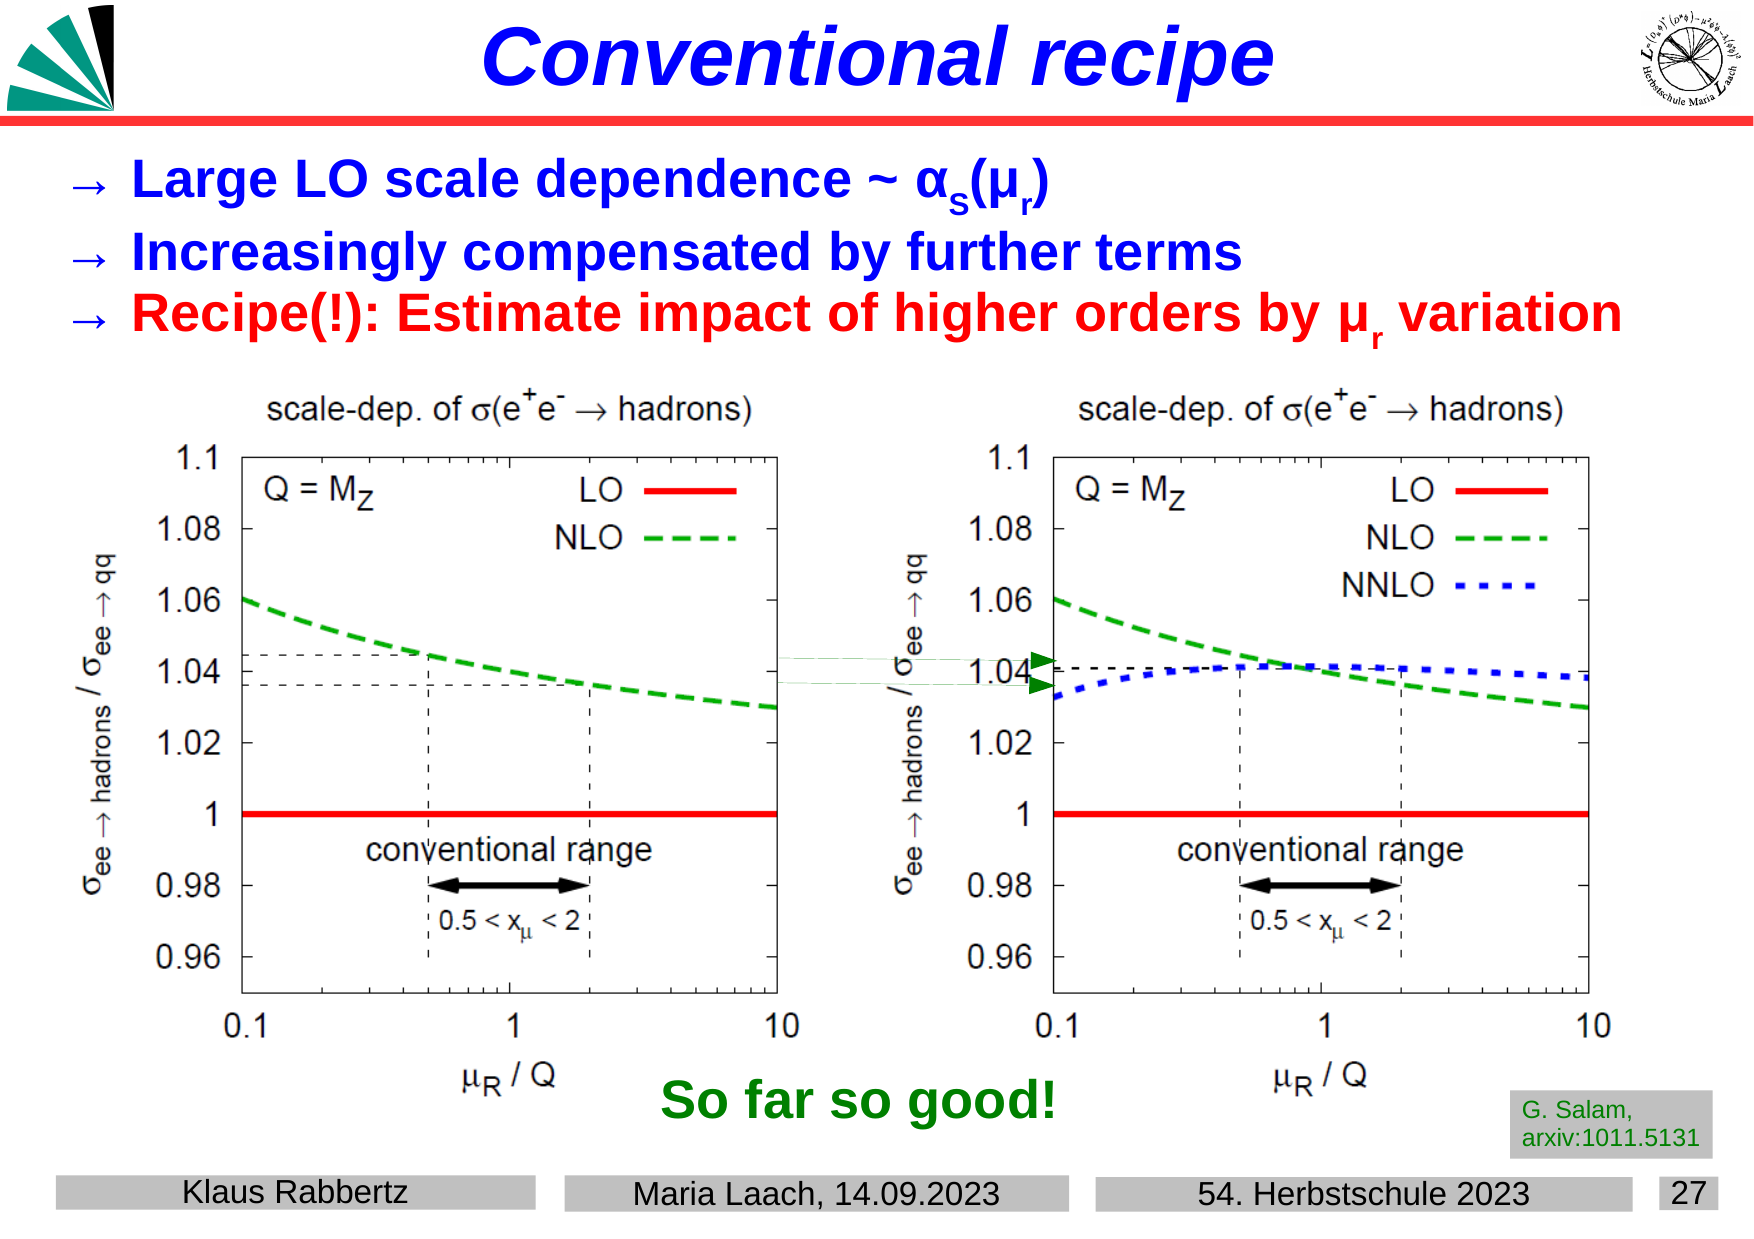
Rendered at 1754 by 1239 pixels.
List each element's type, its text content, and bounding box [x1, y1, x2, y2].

title Conventional recipe [129, 0, 1627, 114]
text_box G. Salam, arxiv:1011.5131 [1510, 1090, 1713, 1159]
text_box So far so good! [648, 1063, 1071, 1136]
picture [69, 368, 1617, 1104]
text_box → Large LO scale dependence ~ αS(μr) → Increasingly compensated by further terms → Recipe(!): Estimate impact of higher orders by μr variation [50, 142, 1686, 363]
picture [1641, 11, 1741, 106]
picture [7, 5, 114, 112]
